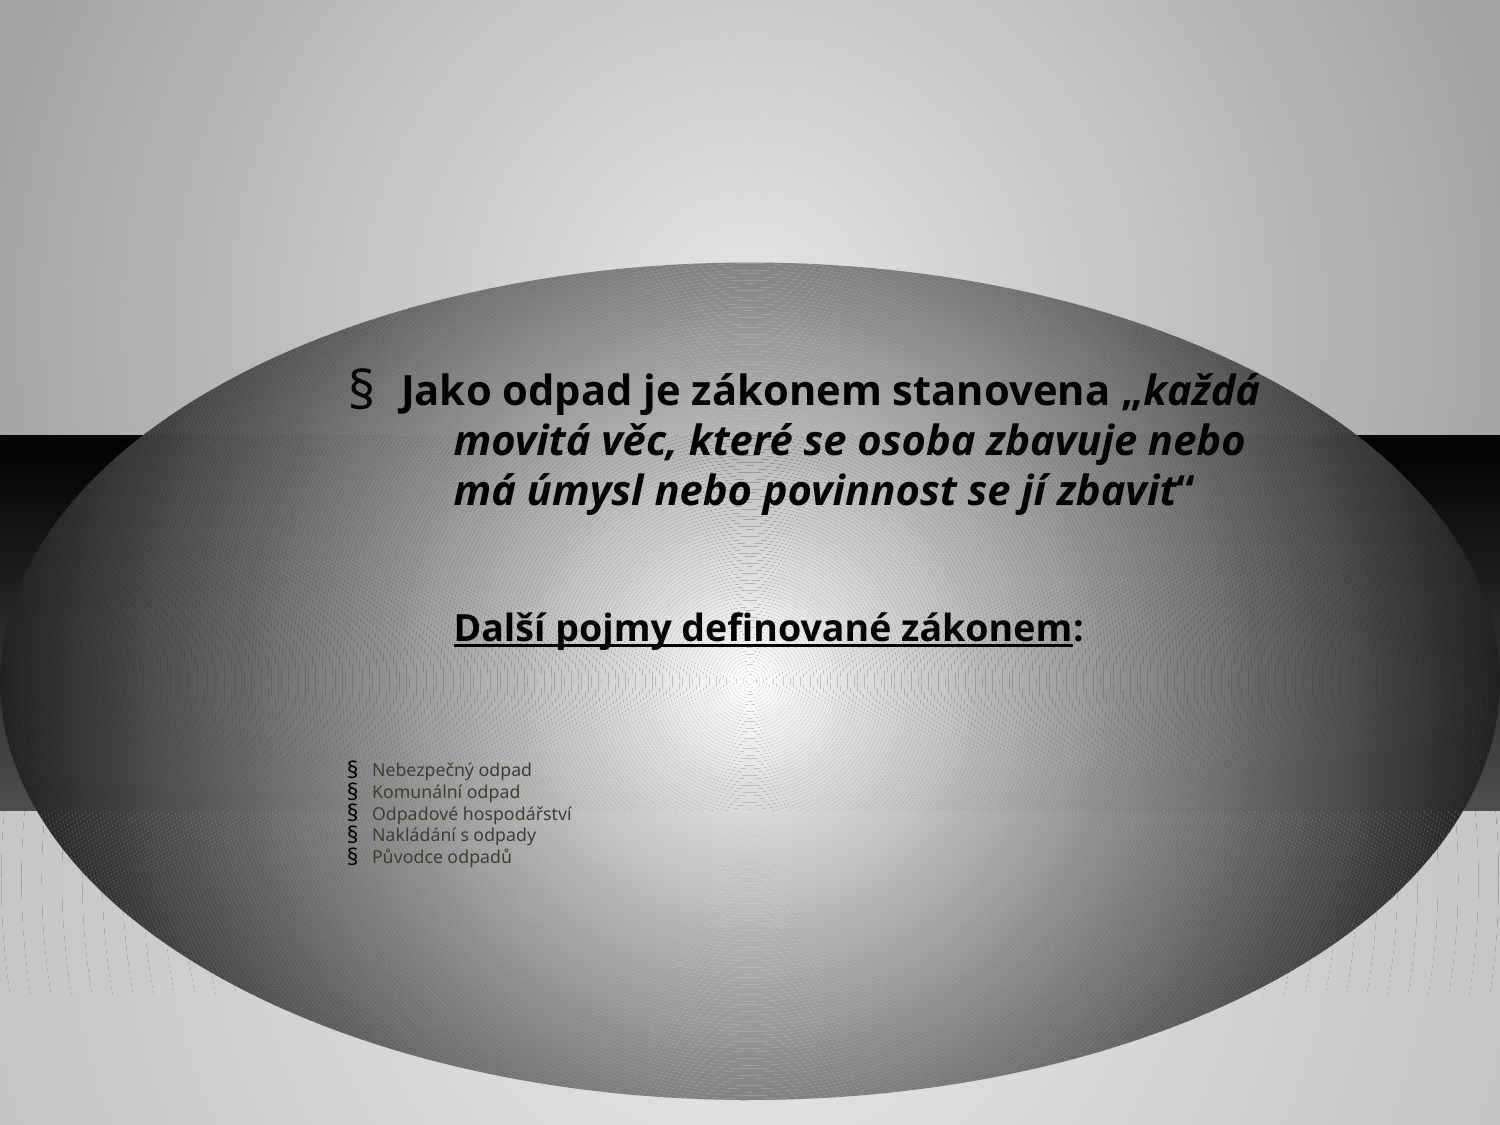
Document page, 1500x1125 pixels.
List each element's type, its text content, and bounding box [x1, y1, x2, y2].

list Nebezpečný odpad Komunální odpad Odpadové hospodářství Nakládání s odpady Původce odpadů [331, 562, 1312, 893]
title Jako odpad je zákonem stanovena „každá movitá věc, které se osoba zbavuje nebo má úmysl nebo povinnost se jí zbavit“ Další pojmy definované zákonem: [324, 137, 1304, 870]
